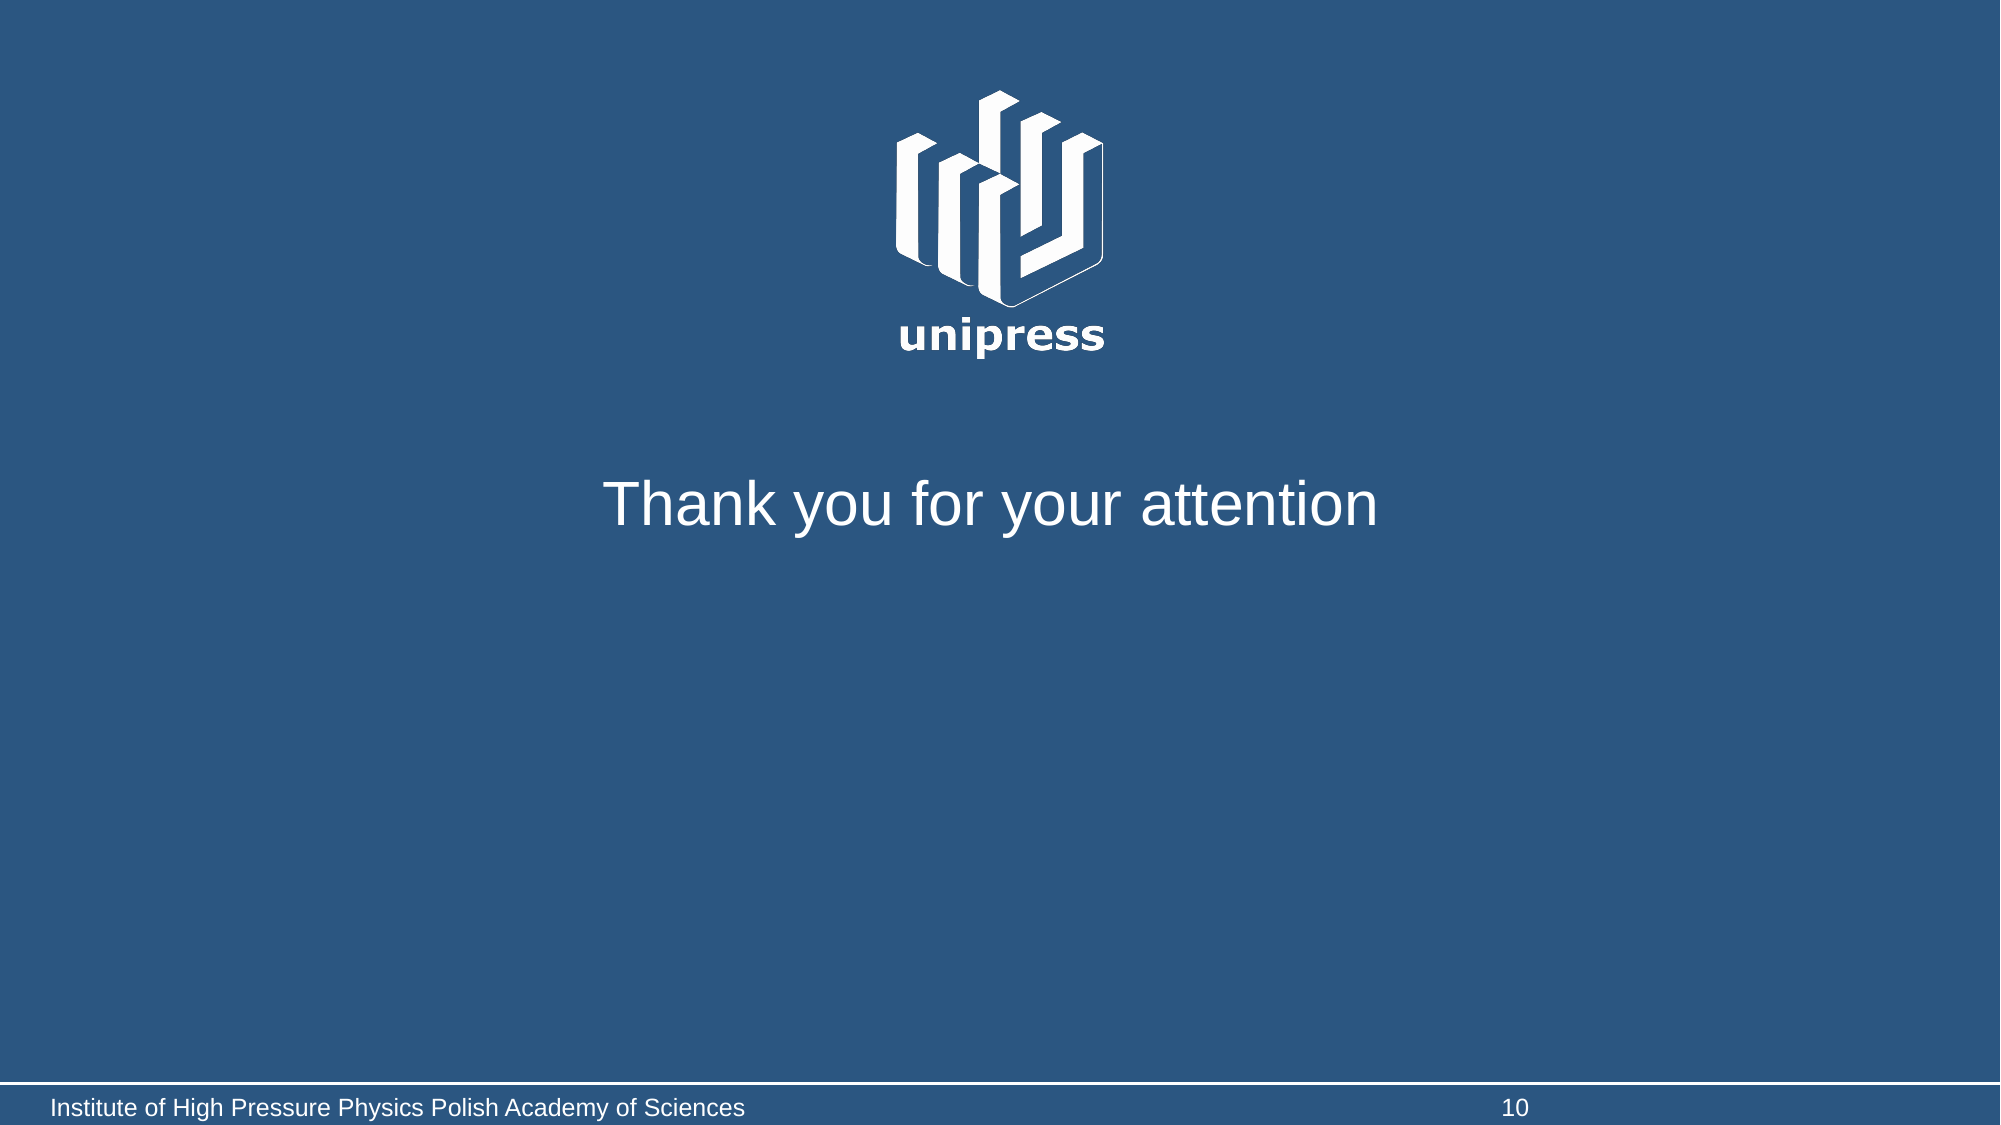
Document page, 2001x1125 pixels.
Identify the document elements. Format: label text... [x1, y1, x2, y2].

text_box 10 [1486, 1084, 1937, 1125]
text_box [249, 345, 1750, 737]
